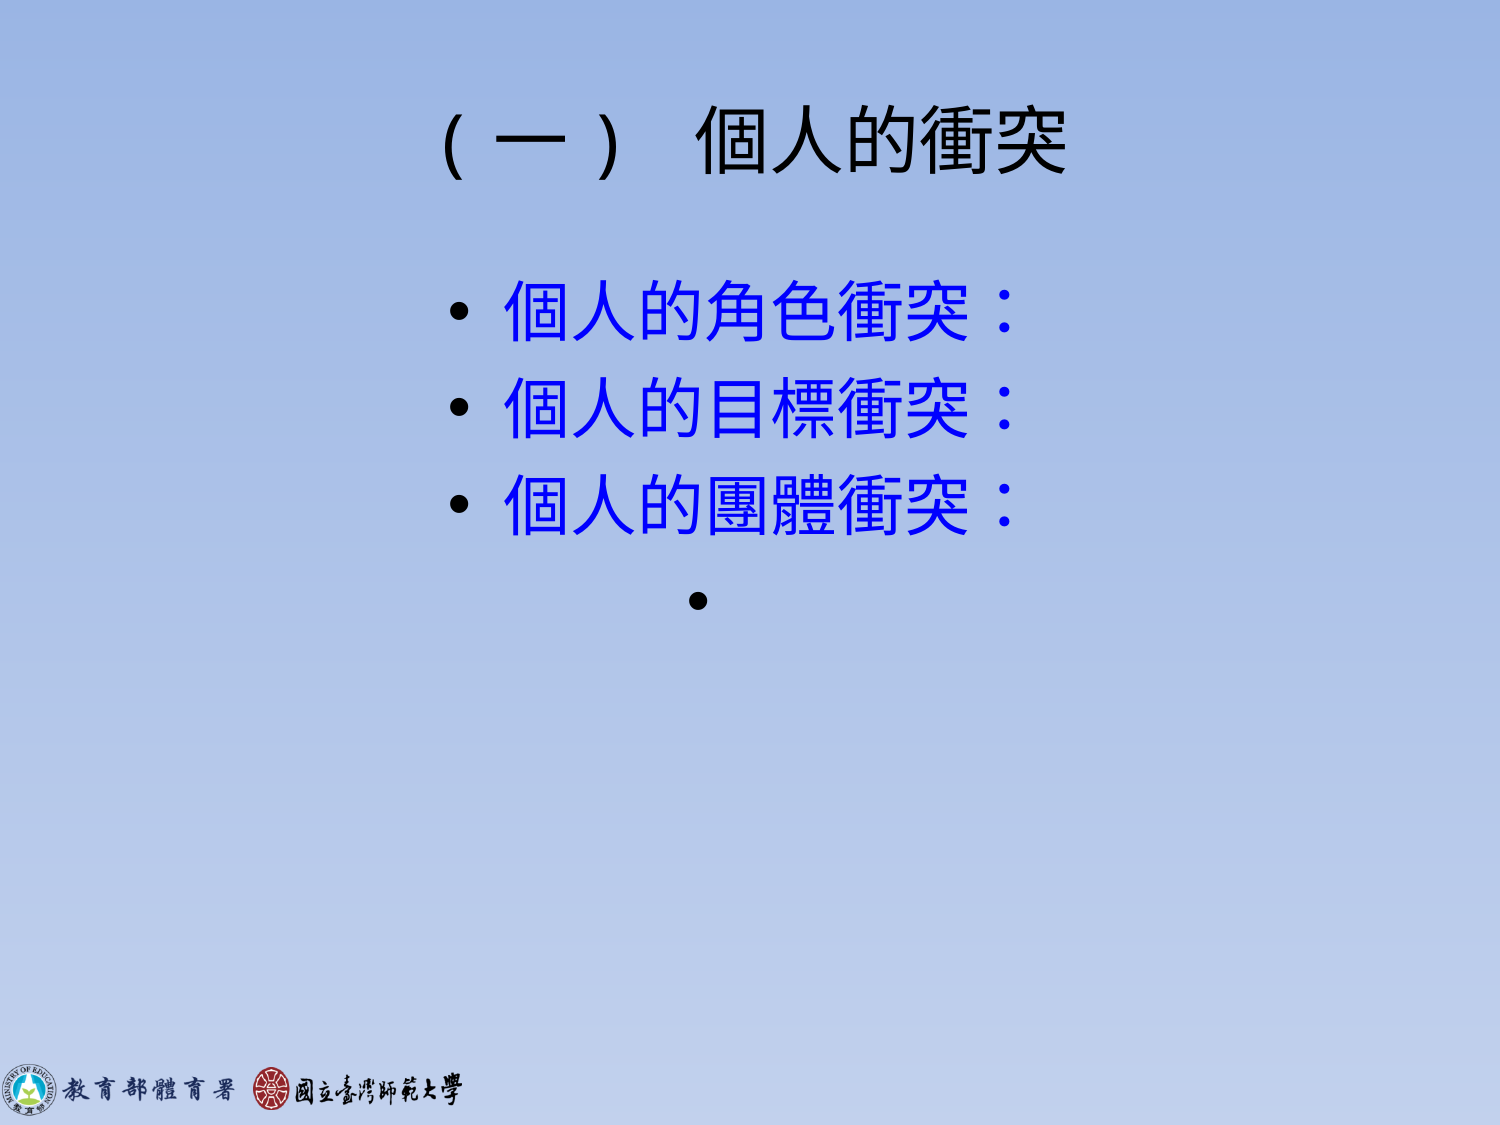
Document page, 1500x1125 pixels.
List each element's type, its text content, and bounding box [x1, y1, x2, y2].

list 個人的角色衝突： 個人的目標衝突： 個人的團體衝突： [186, 262, 1300, 815]
title (一) 個人的衝突 [75, 45, 1426, 233]
